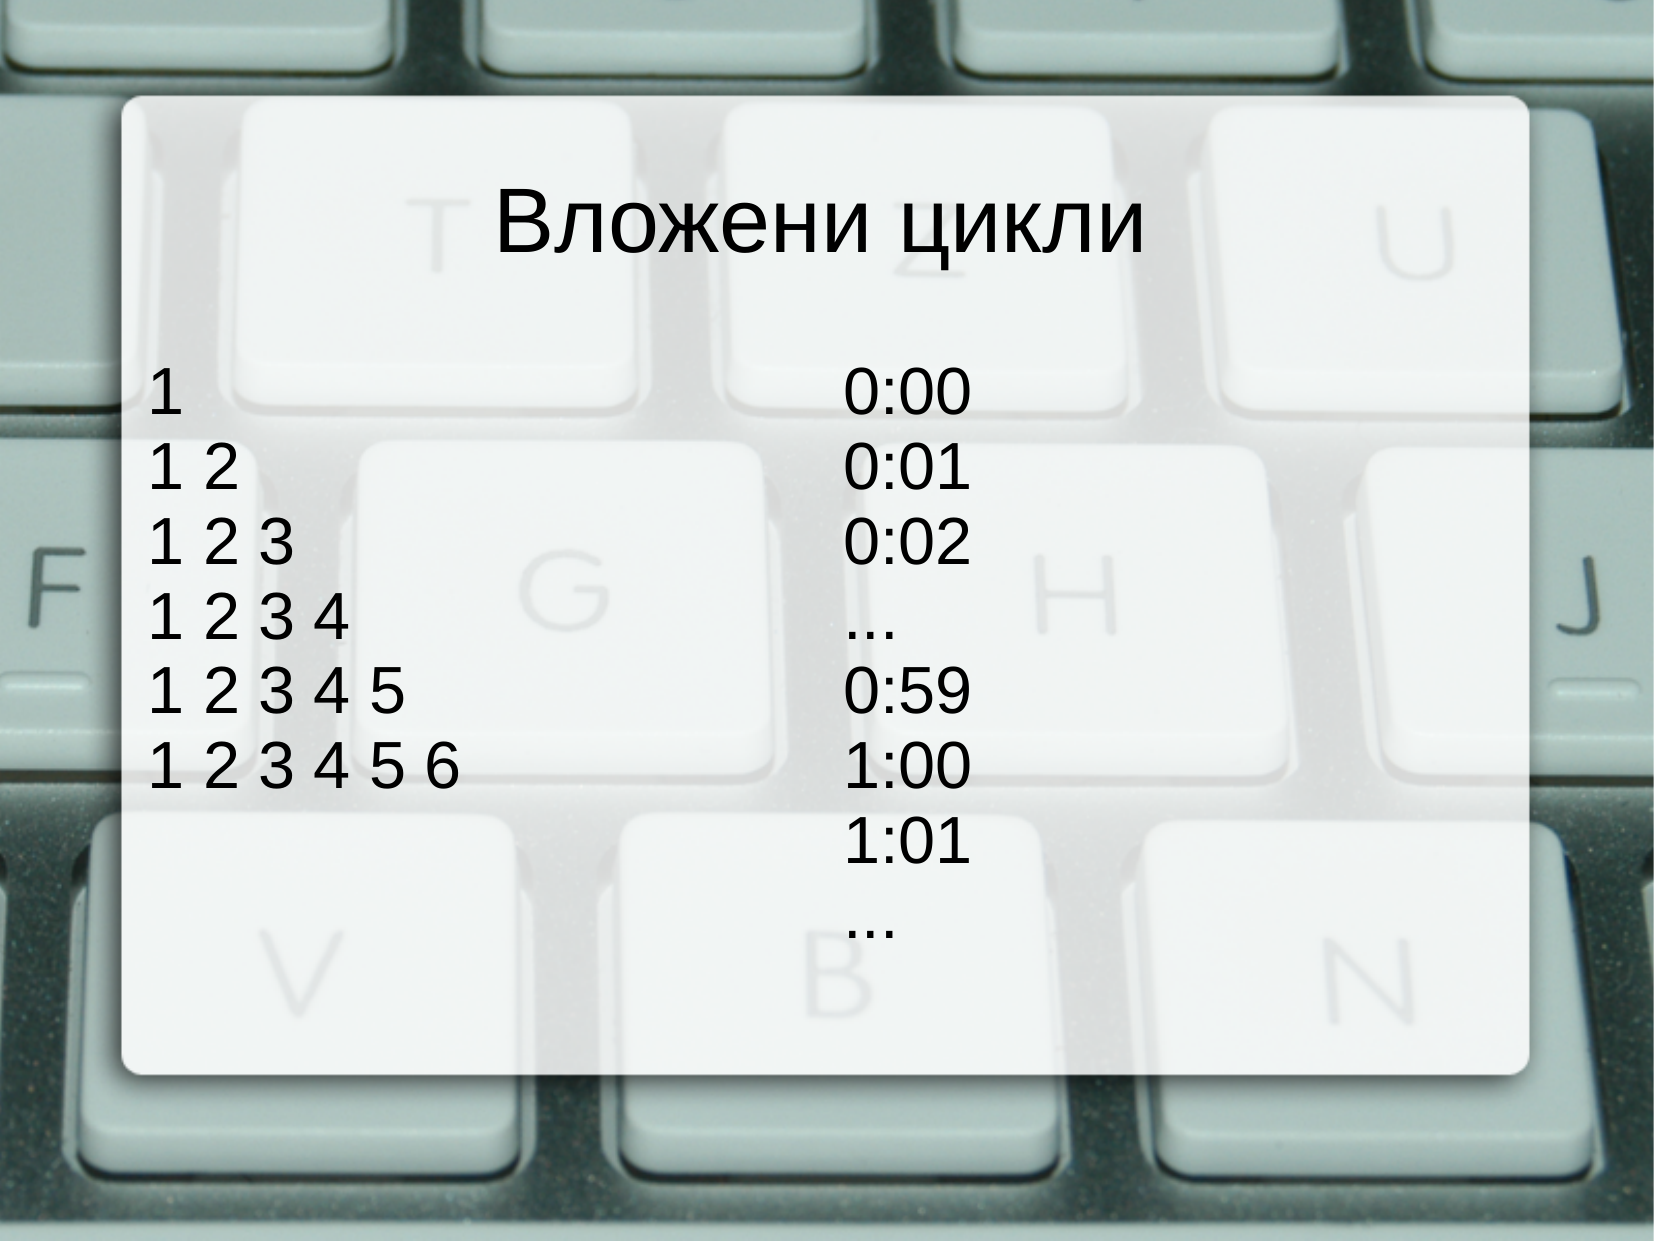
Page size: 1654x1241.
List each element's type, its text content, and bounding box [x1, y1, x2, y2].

list 1 1 2 1 2 3 1 2 3 4 1 2 3 4 5 1 2 3 4 5 6 [147, 354, 811, 827]
picture [0, 0, 1654, 1241]
list 0:00 0:01 0:02 ... 0:59 1:00 1:01 ... [843, 354, 1507, 1074]
title Вложени цикли [135, 117, 1506, 325]
